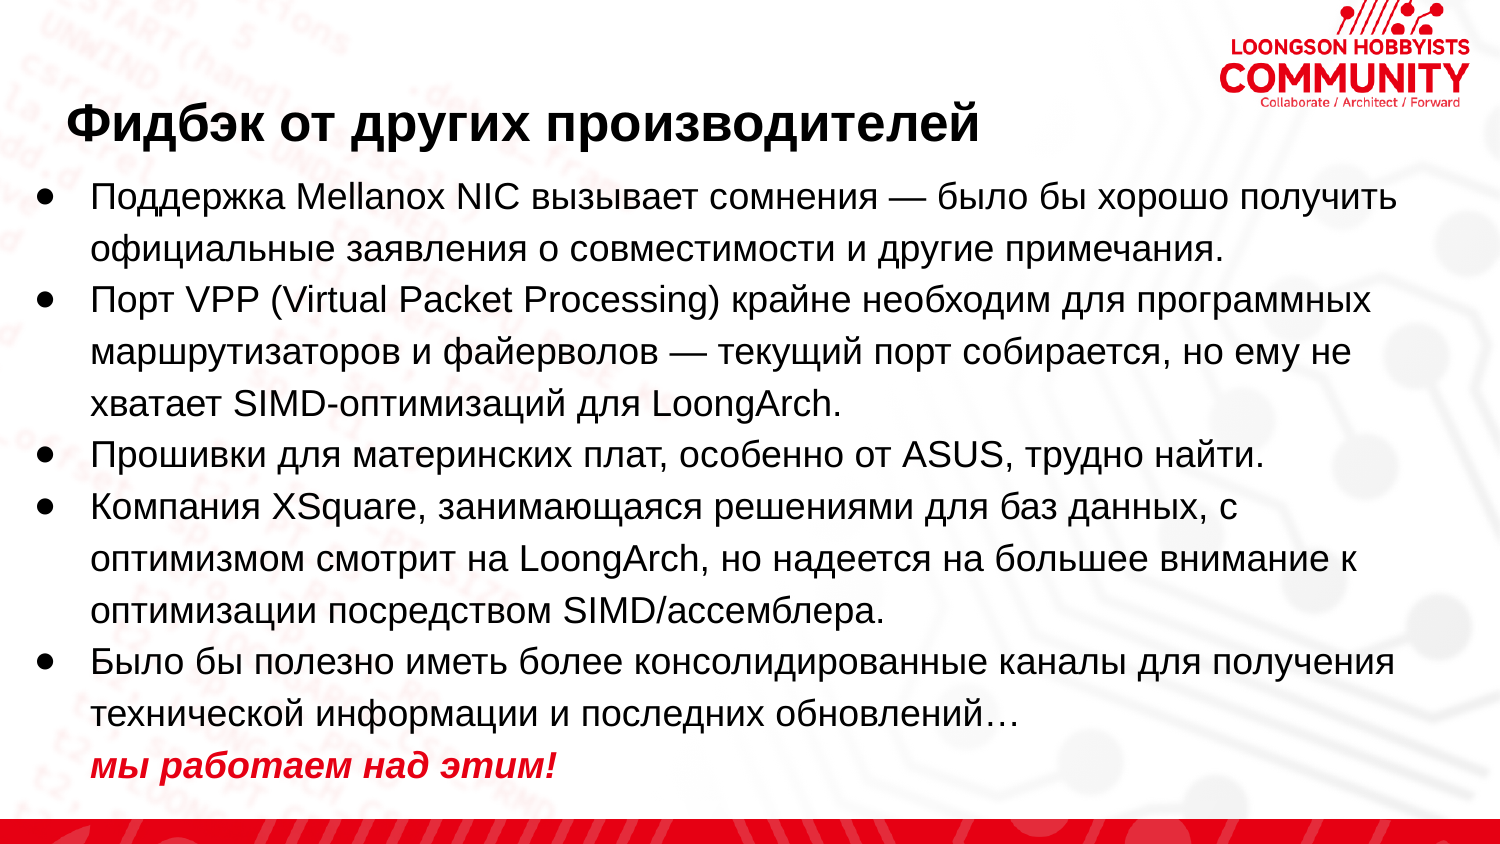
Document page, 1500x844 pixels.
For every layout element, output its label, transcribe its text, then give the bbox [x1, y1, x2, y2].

list Поддержка Mellanox NIC вызывает сомнения — было бы хорошо получить официальные заявления о совместимости и другие примечания. Порт VPP (Virtual Packet Processing) крайне необходим для программных маршрутизаторов и файерволов — текущий порт собирается, но ему не хватает SIMD-оптимизаций для LoongArch. Прошивки для материнских плат, особенно от ASUS, трудно найти. Компания XSquare, занимающаяся решениями для баз данных, с оптимизмом смотрит на LoongArch, но надеется на большее внимание к оптимизации посредством SIMD/ассемблера. Было бы полезно иметь более консолидированные каналы для получения технической информации и последних обновлений… мы работаем над этим! [0, 150, 1449, 807]
picture [0, 0, 1500, 844]
title Фидбэк от других производителей [51, 72, 1449, 150]
